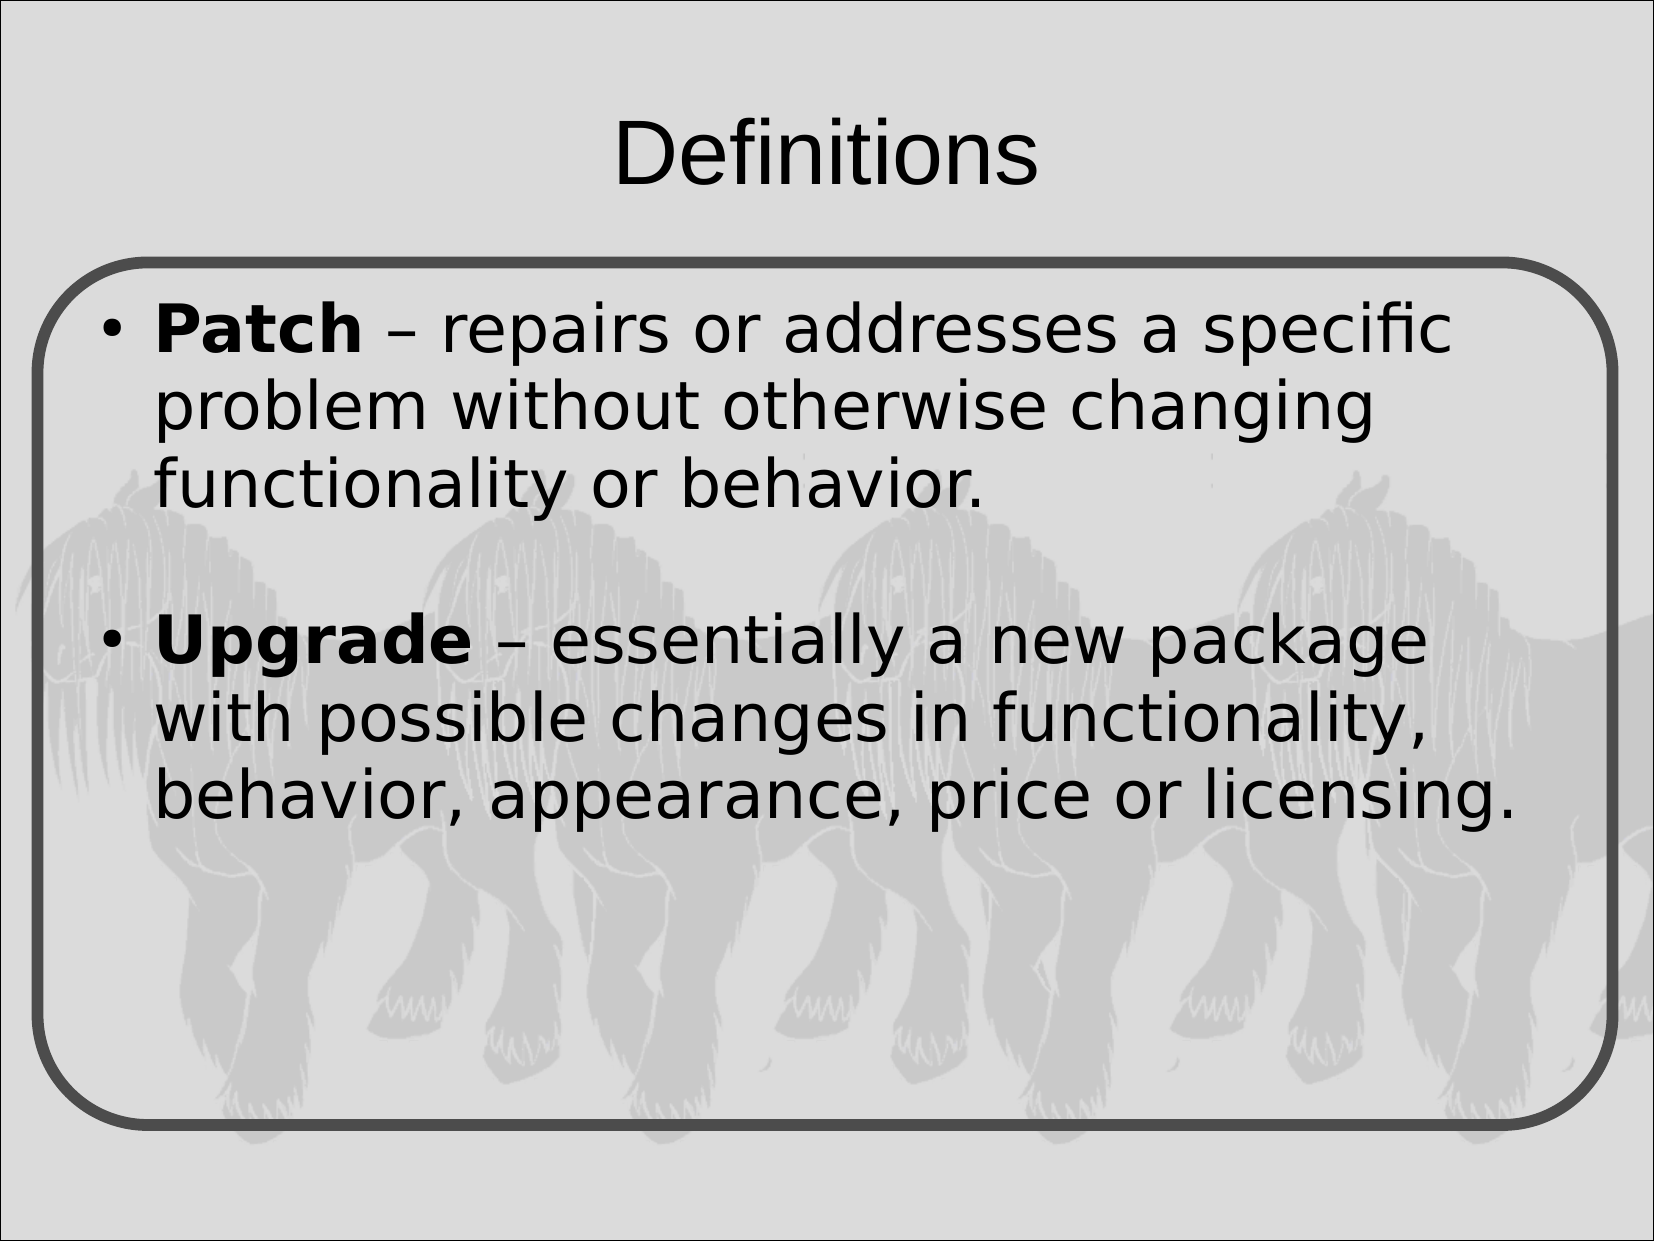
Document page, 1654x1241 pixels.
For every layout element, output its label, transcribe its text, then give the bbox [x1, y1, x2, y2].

list Patch – repairs or addresses a specific problem without otherwise changing functionality or behavior. Upgrade – essentially a new package with possible changes in functionality, behavior, appearance, price or licensing. [82, 290, 1571, 1109]
title Definitions [82, 49, 1571, 257]
